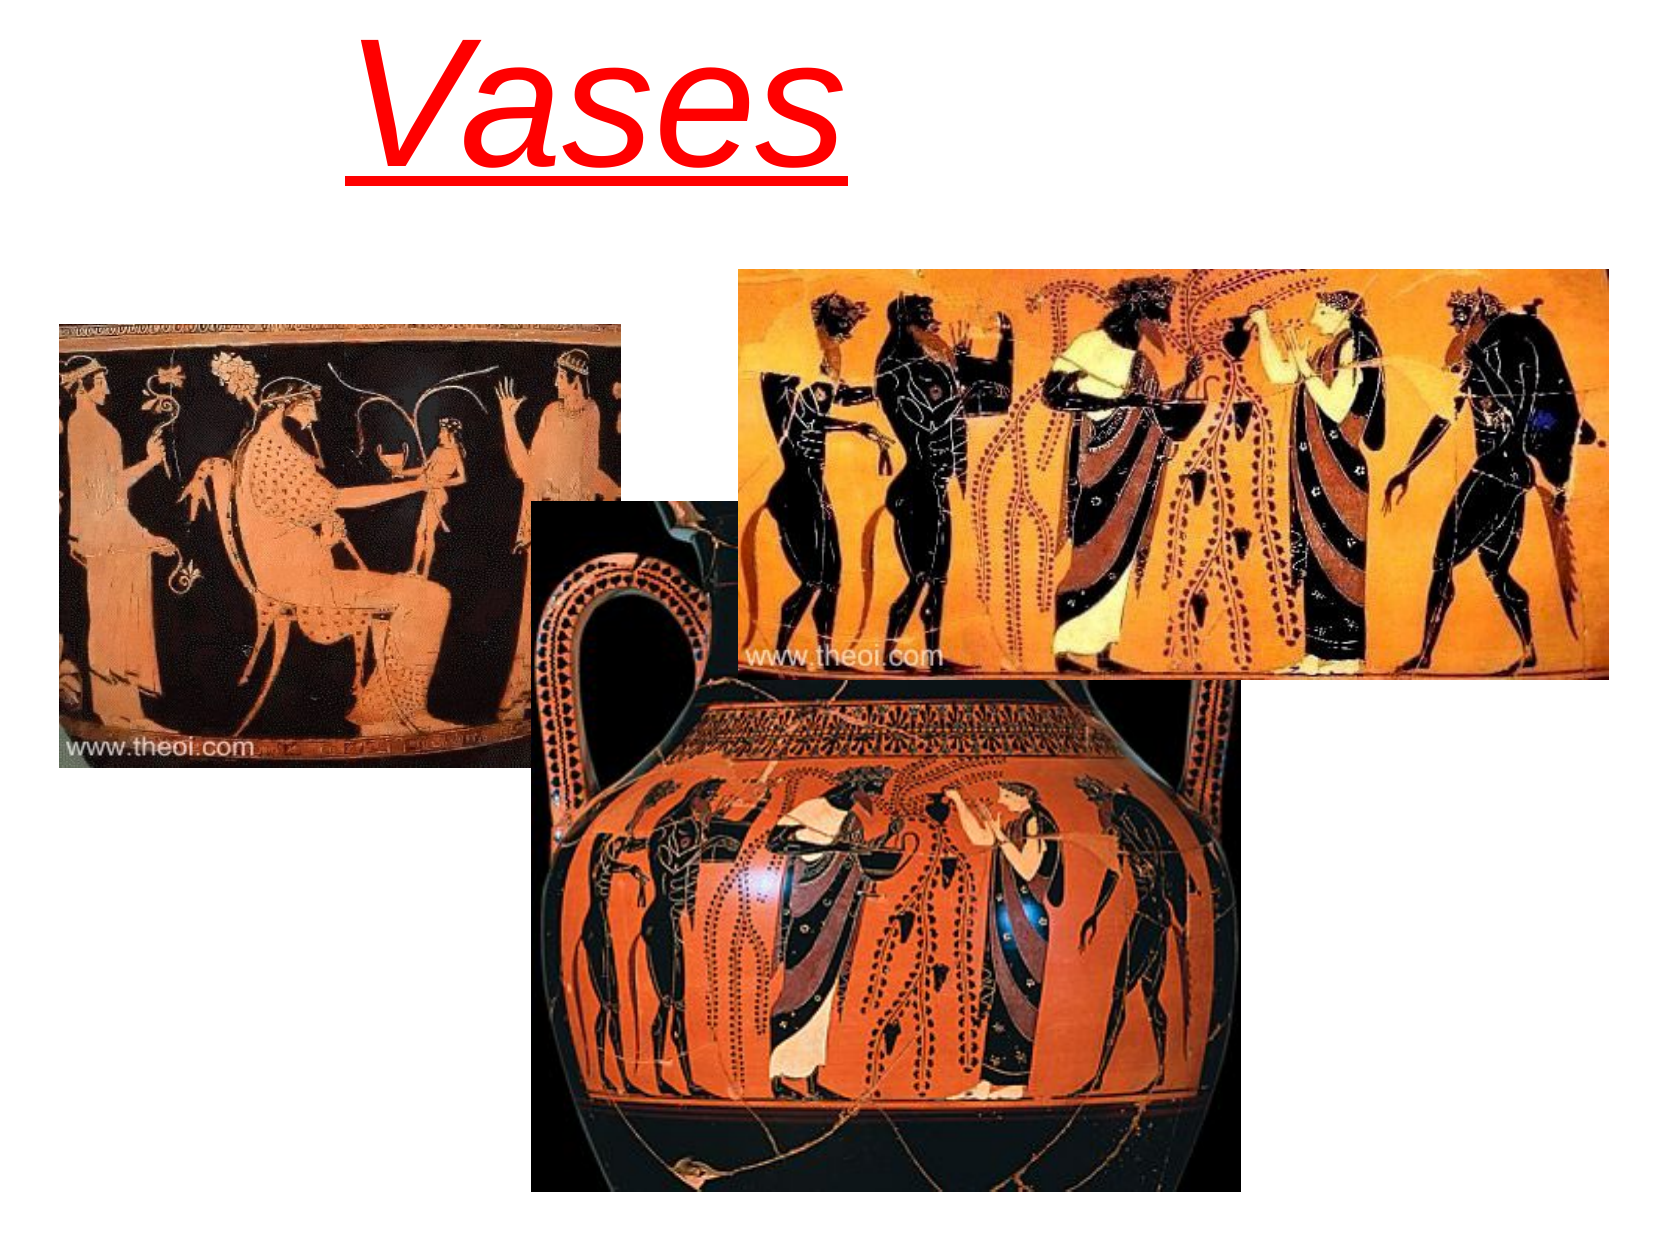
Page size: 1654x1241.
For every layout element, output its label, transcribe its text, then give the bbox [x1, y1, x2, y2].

picture [59, 269, 1609, 1192]
title Vases [0, 0, 1341, 205]
